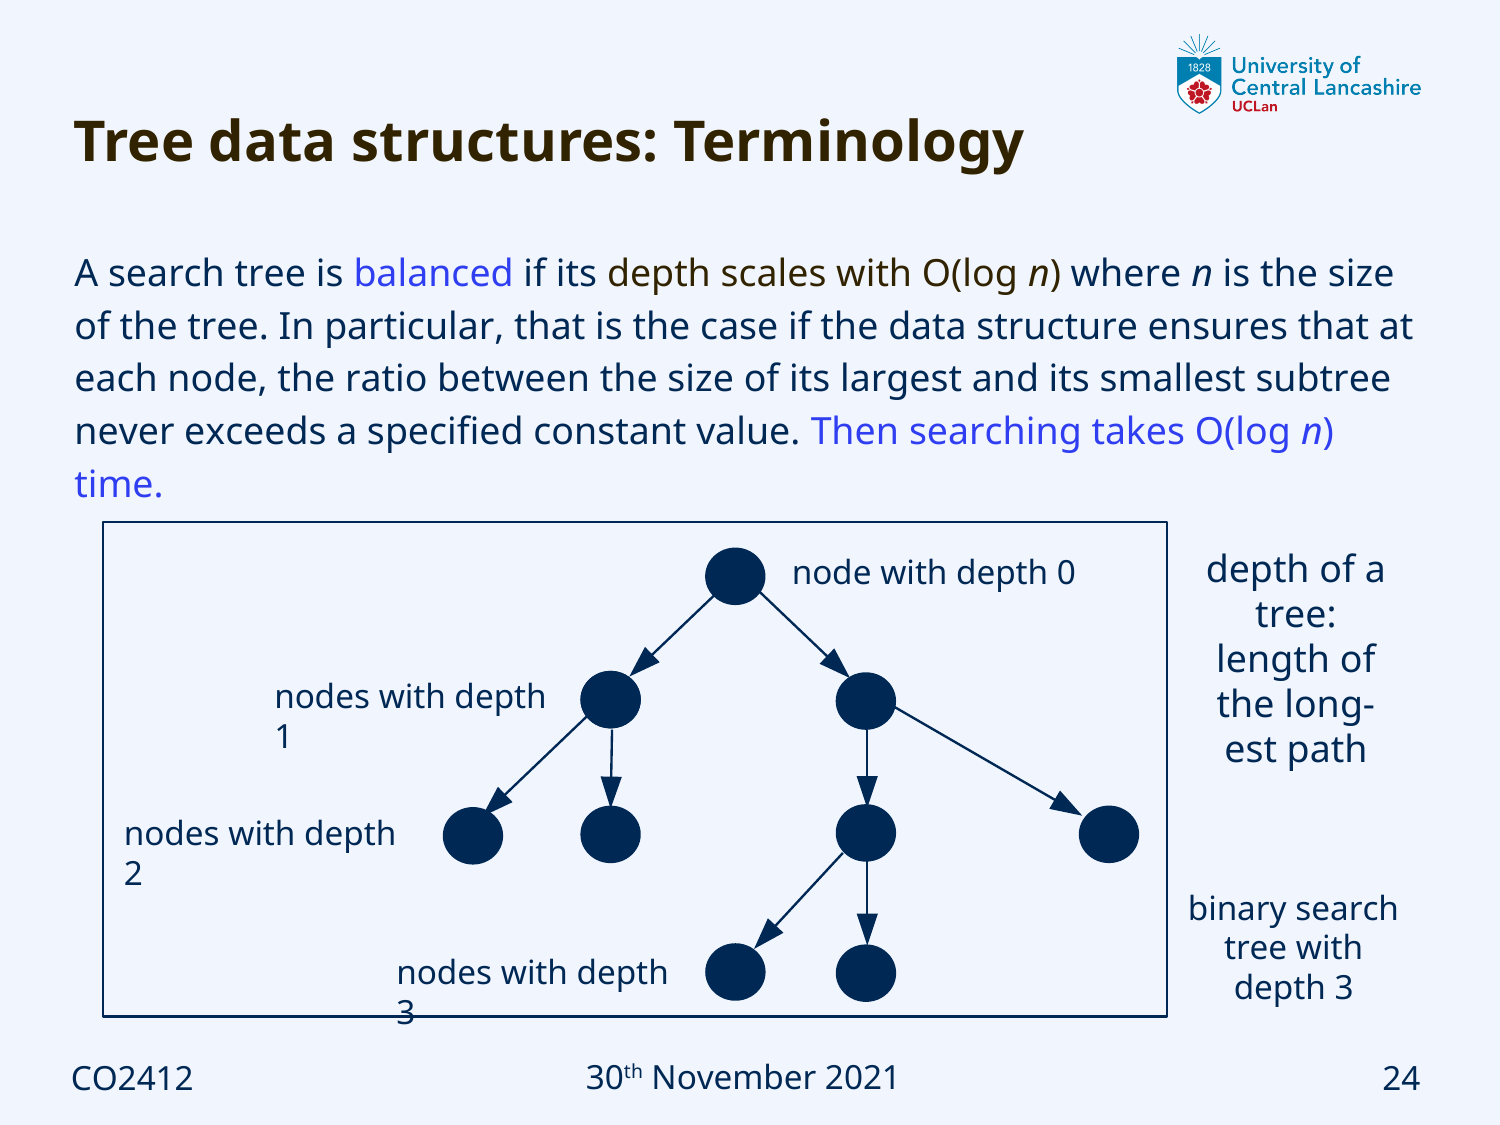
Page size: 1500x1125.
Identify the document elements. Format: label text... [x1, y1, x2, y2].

text_box binary search tree with depth 3 [1128, 879, 1459, 1014]
text_box [837, 945, 895, 1001]
text_box nodes with depth 2 [109, 804, 439, 865]
text_box node with depth 0 [777, 543, 1107, 604]
text_box [706, 549, 764, 604]
text_box [837, 805, 895, 861]
text_box [1080, 807, 1138, 862]
text_box [712, 944, 765, 1000]
text_box [837, 673, 895, 729]
text_box [581, 807, 640, 862]
title Tree data structures: Terminology [58, 54, 1500, 224]
text_box nodes with depth 3 [381, 943, 712, 1004]
text_box depth of a tree: length of the long- est path [1179, 537, 1412, 733]
text_box [444, 808, 502, 864]
picture [1177, 34, 1421, 54]
text_box [590, 672, 640, 727]
text_box A search tree is balanced if its depth scales with O(log n) where n is the size of the tree. In particular, that is the case if the data structure ensures that at each node, the ratio between the size of its largest and its smallest subtree never exceeds a specified constant value. Then searching takes O(log n) time. [59, 234, 1435, 460]
text_box nodes with depth 1 [259, 668, 590, 729]
